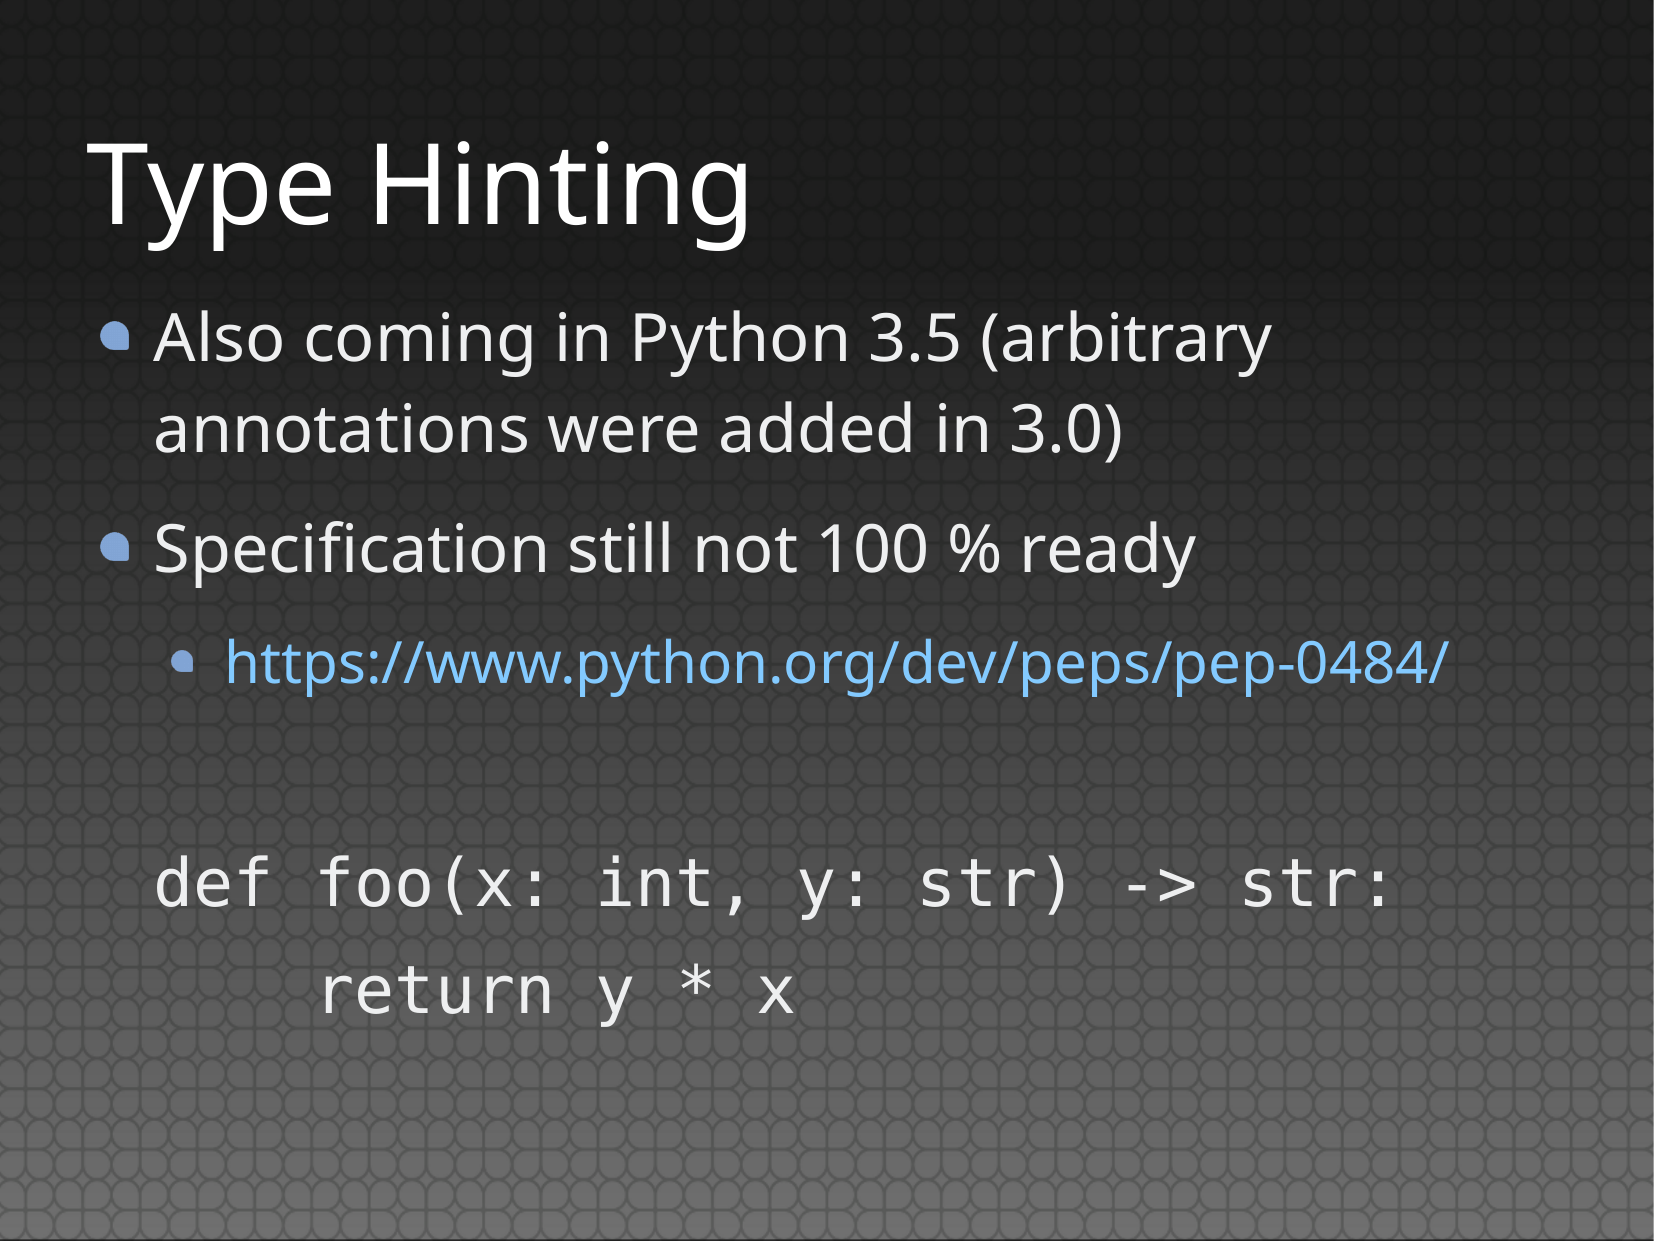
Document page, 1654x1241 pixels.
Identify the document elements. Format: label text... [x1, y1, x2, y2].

title Type Hinting [86, 112, 1576, 249]
picture [0, 0, 1654, 1241]
list Also coming in Python 3.5 (arbitrary annotations were added in 3.0) Specification still not 100 % ready https://www.python.org/dev/peps/pep-0484/ def foo(x: int, y: str) -> str: return y * x [82, 290, 1571, 1010]
